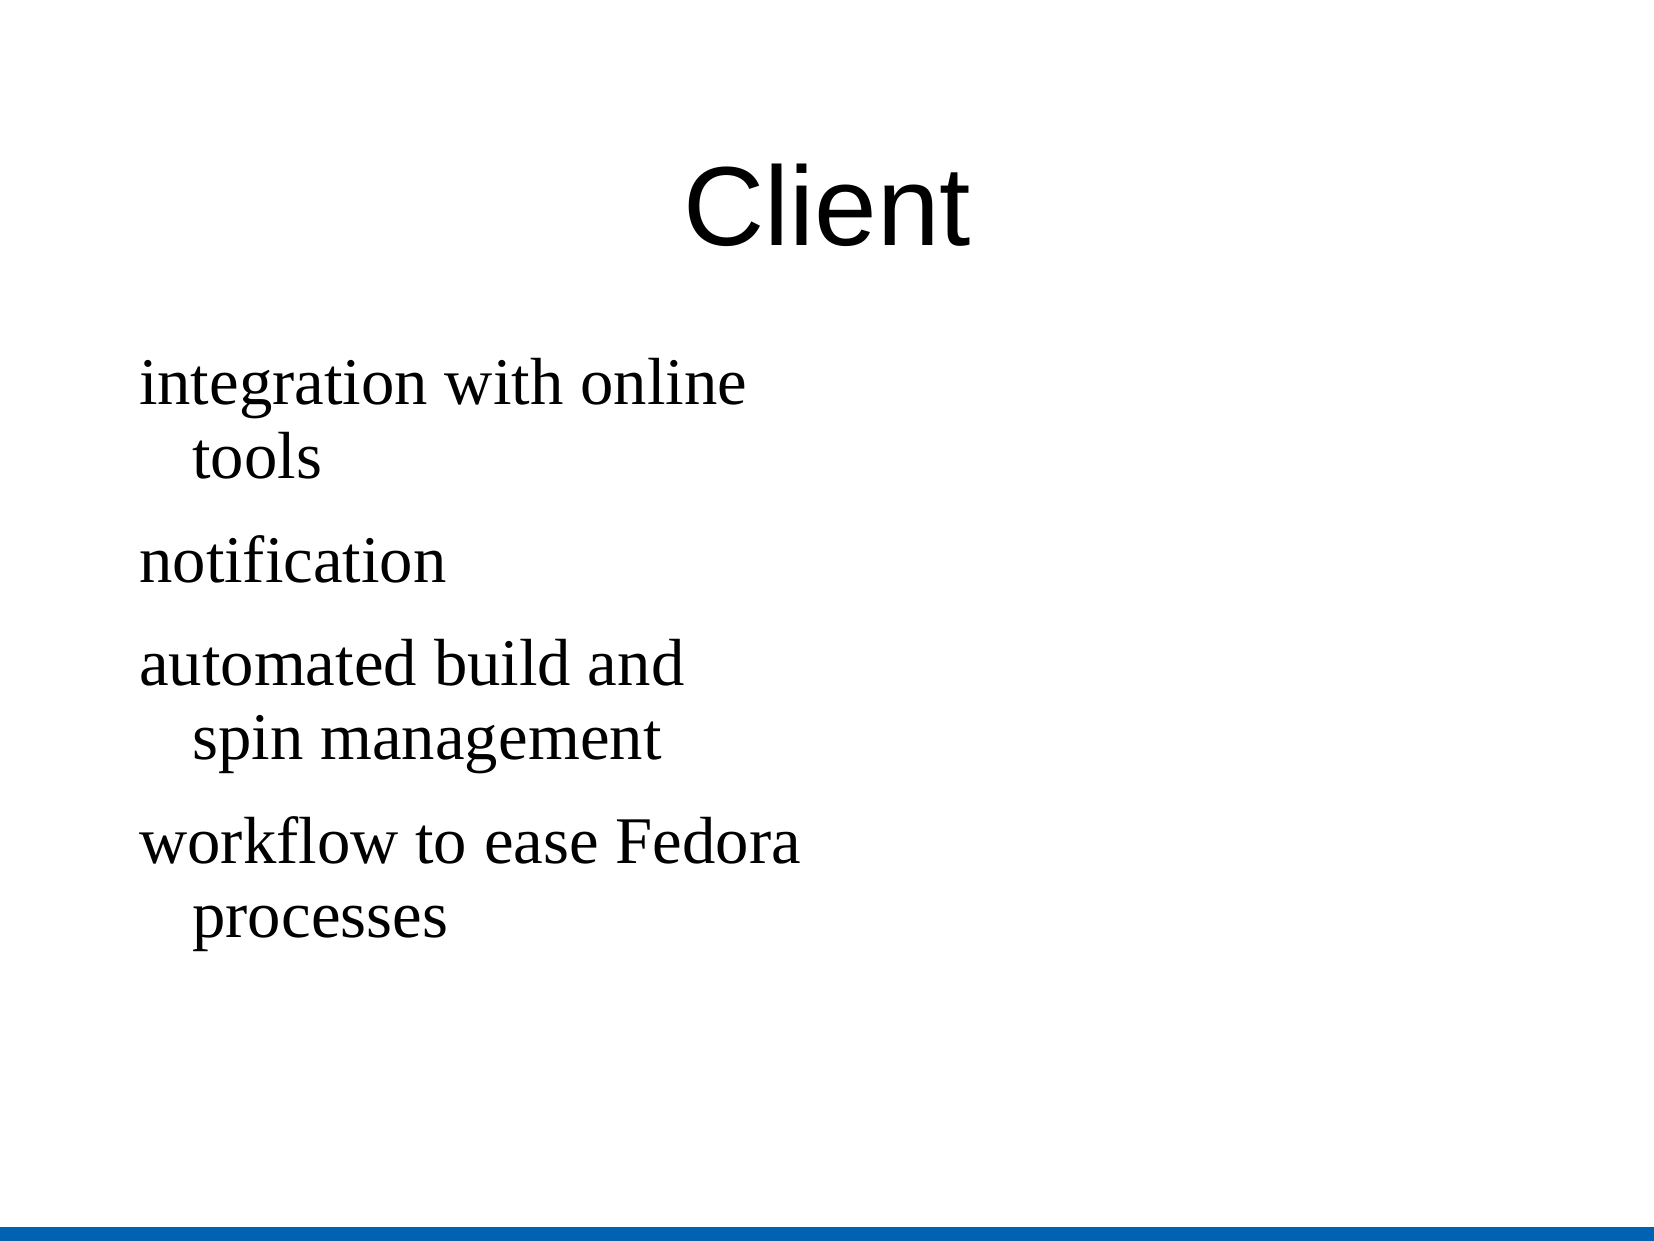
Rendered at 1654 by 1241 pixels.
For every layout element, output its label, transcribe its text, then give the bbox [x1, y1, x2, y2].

title Client [121, 102, 1533, 311]
list integration with online tools notification automated build and spin management workflow to ease Fedora processes [121, 344, 811, 1127]
